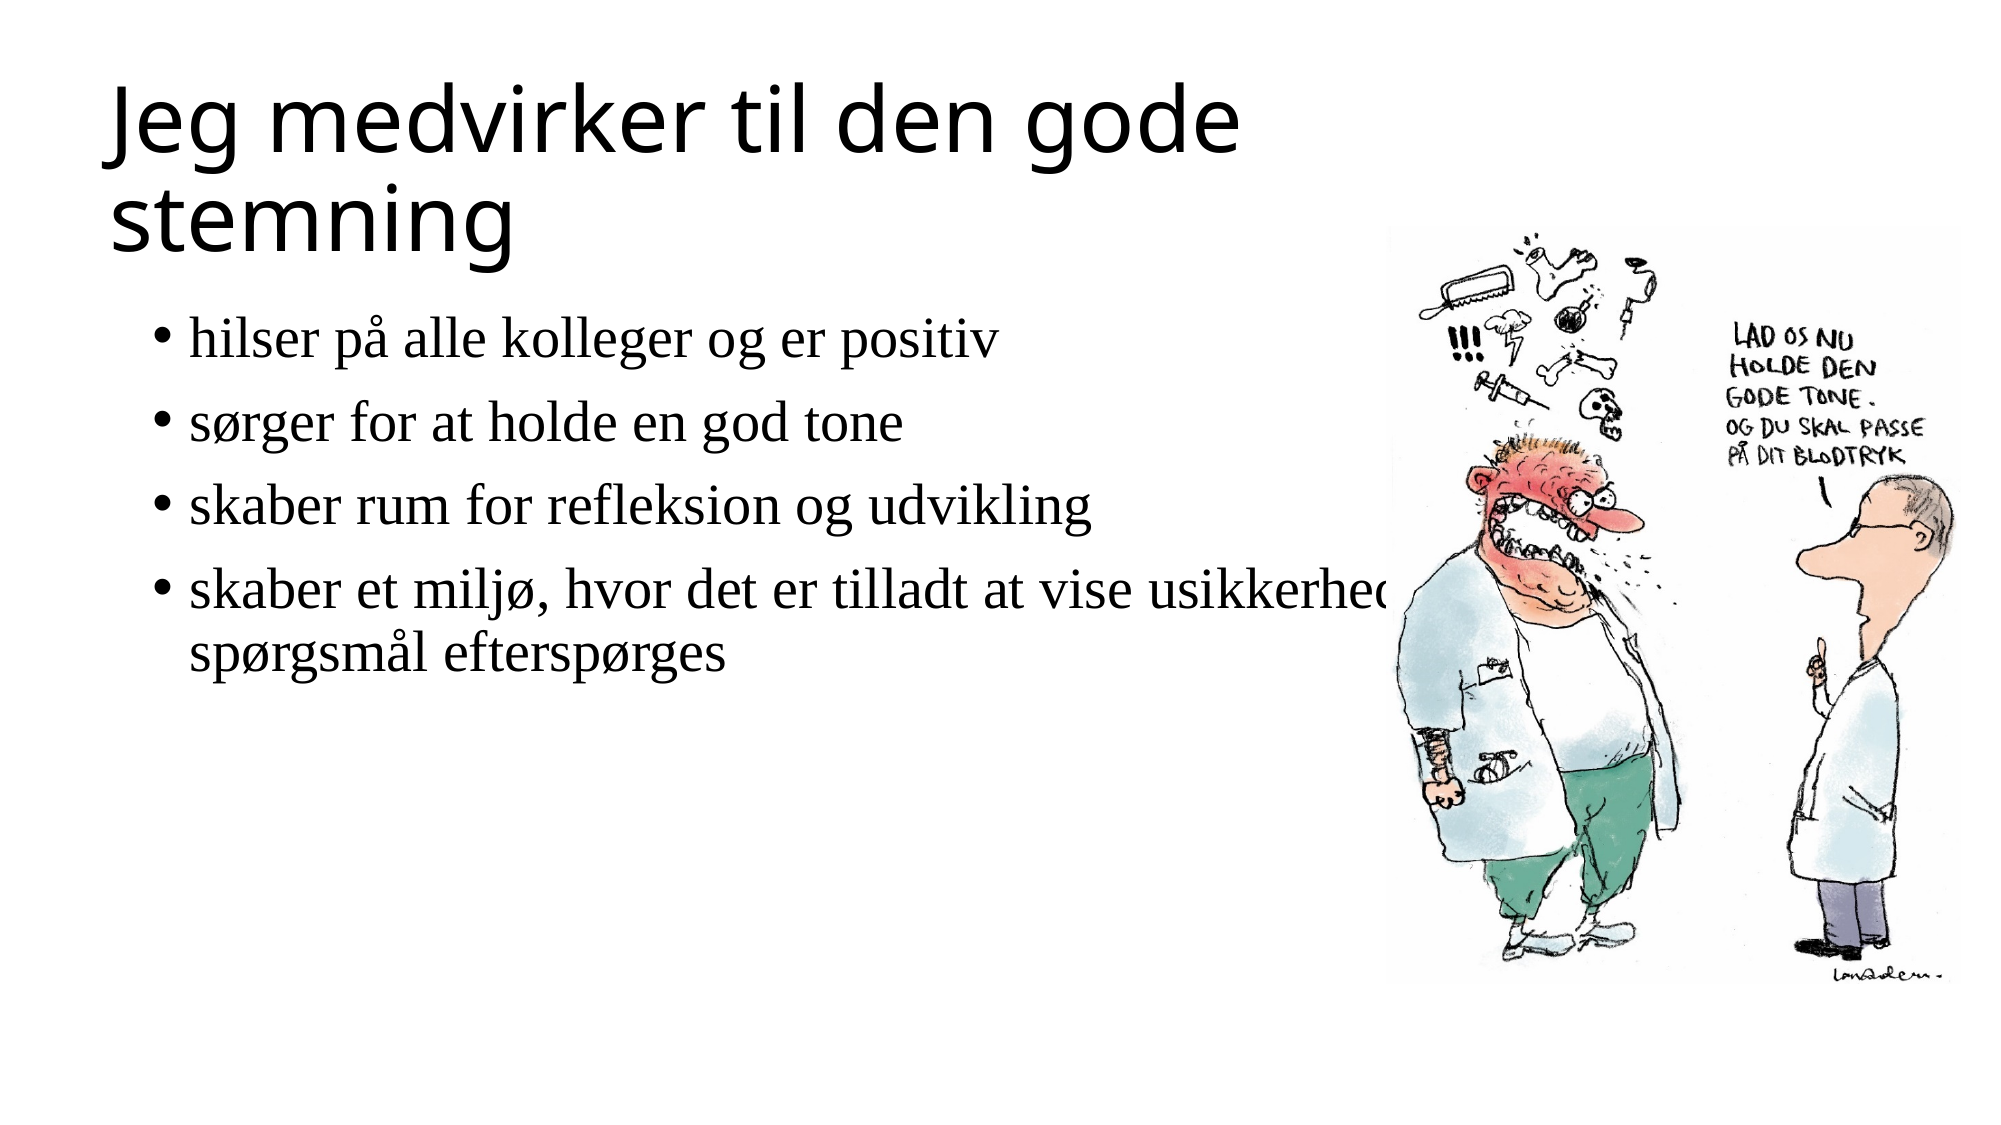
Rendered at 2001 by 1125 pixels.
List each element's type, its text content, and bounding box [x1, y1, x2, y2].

list hilser på alle kolleger og er positiv sørger for at holde en god tone skaber rum for refleksion og udvikling skaber et miljø, hvor det er tilladt at vise usikkerhed, og hvor spørgsmål efterspørges [137, 299, 1863, 1014]
title Jeg medvirker til den gode stemning [94, 78, 1485, 266]
picture [1386, 226, 1961, 984]
